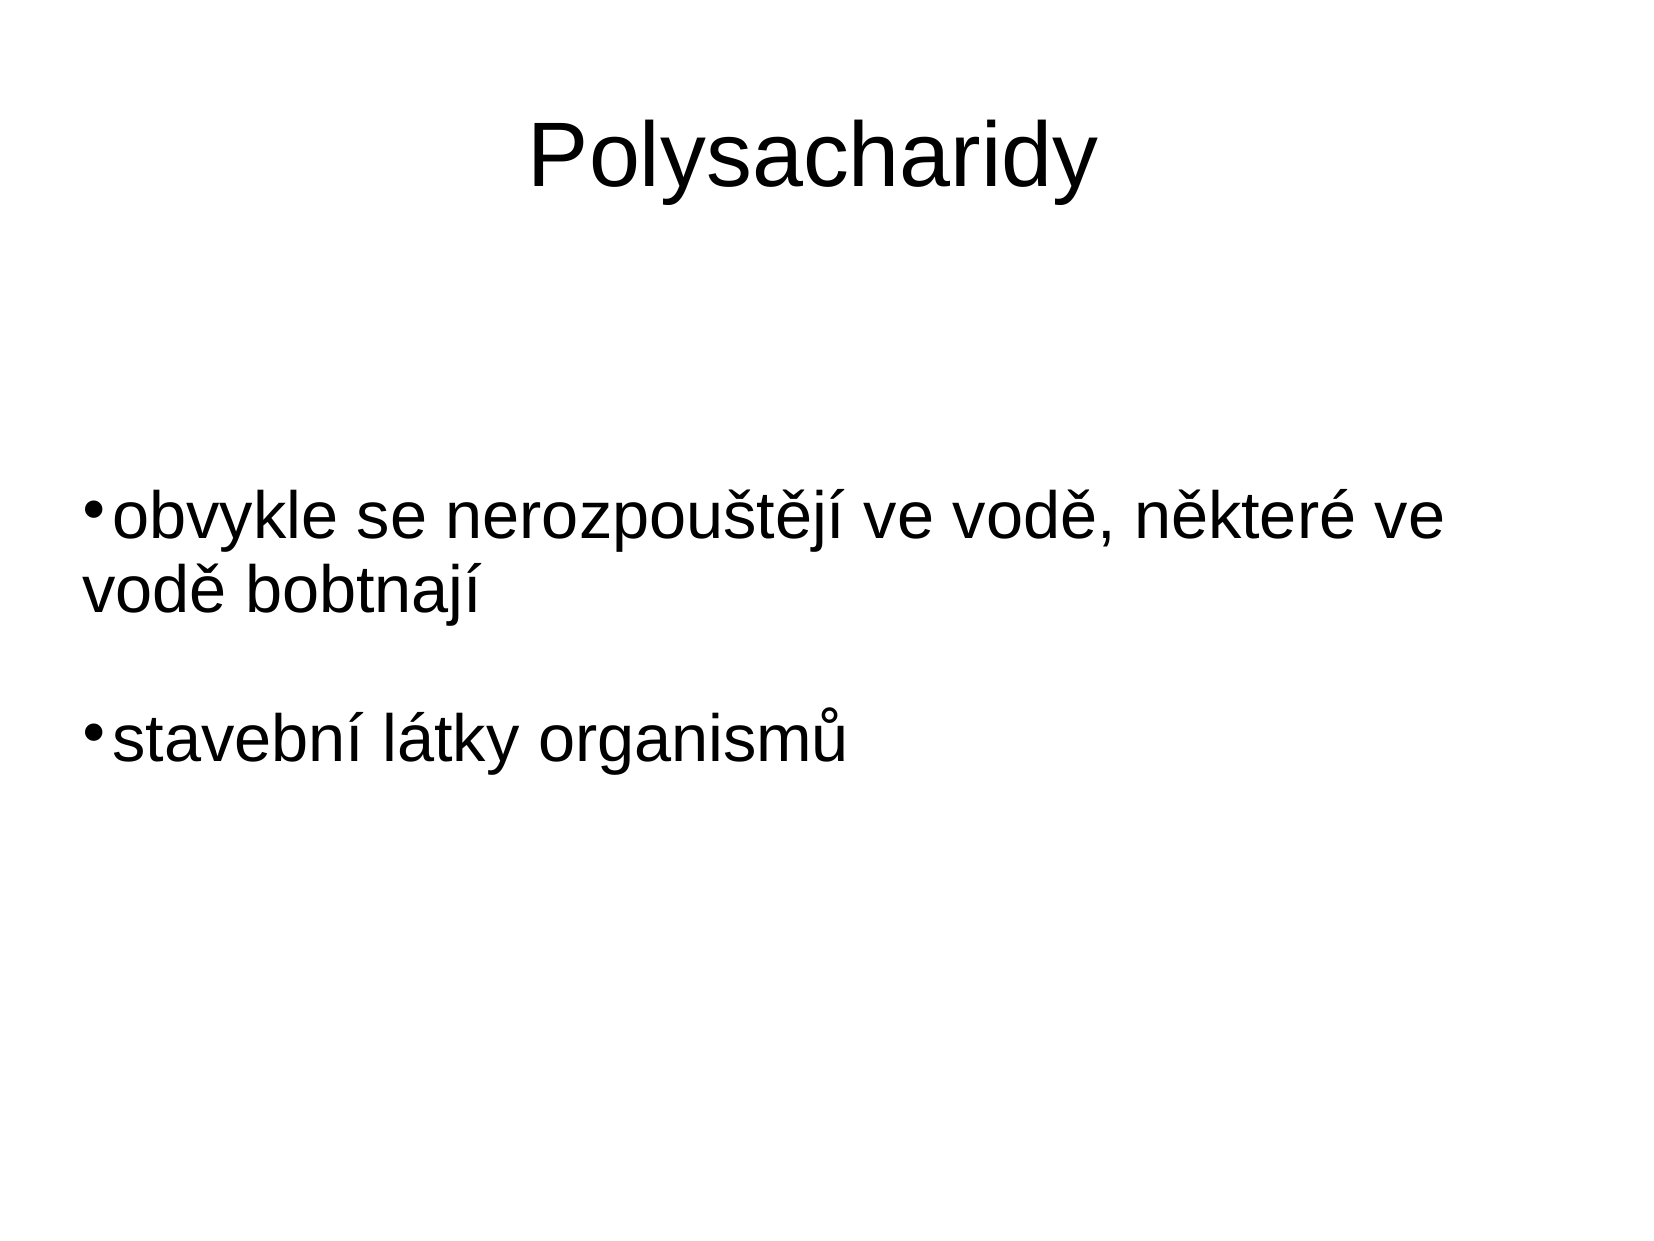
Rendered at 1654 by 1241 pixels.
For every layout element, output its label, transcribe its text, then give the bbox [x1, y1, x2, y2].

subtitle obvykle se nerozpouštějí ve vodě, některé ve vodě bobtnají stavební látky organismů [82, 297, 1571, 1102]
title Polysacharidy [82, 56, 1571, 249]
